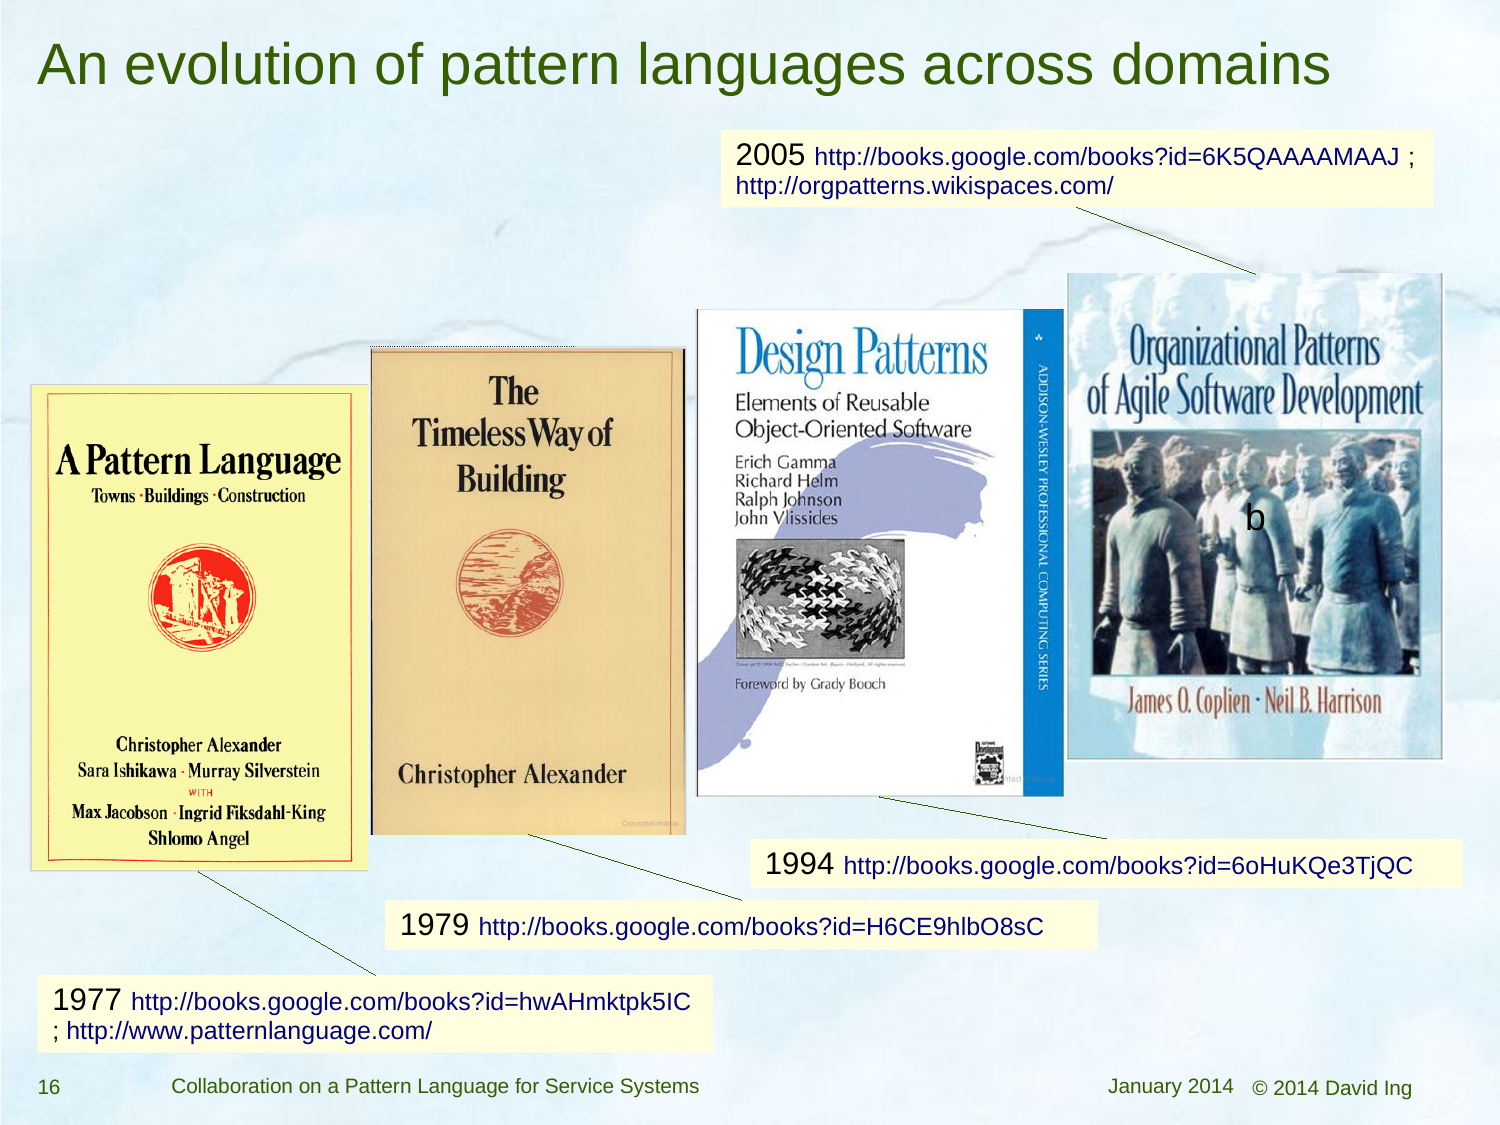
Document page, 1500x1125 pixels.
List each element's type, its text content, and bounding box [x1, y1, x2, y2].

text_box 1994 http://books.google.com/books?id=6oHuKQe3TjQC [750, 838, 1463, 889]
title An evolution of pattern languages across domains [37, 37, 1463, 152]
text_box 1977 http://books.google.com/books?id=hwAHmktpk5IC ; http://www.patternlanguage.com/ [37, 975, 713, 1053]
picture [0, 0, 1500, 1125]
text_box 2005 http://books.google.com/books?id=6K5QAAAAMAAJ ; http://orgpatterns.wikispaces.com/ [720, 129, 1434, 208]
text_box 1979 http://books.google.com/books?id=H6CE9hlbO8sC [385, 900, 1098, 950]
